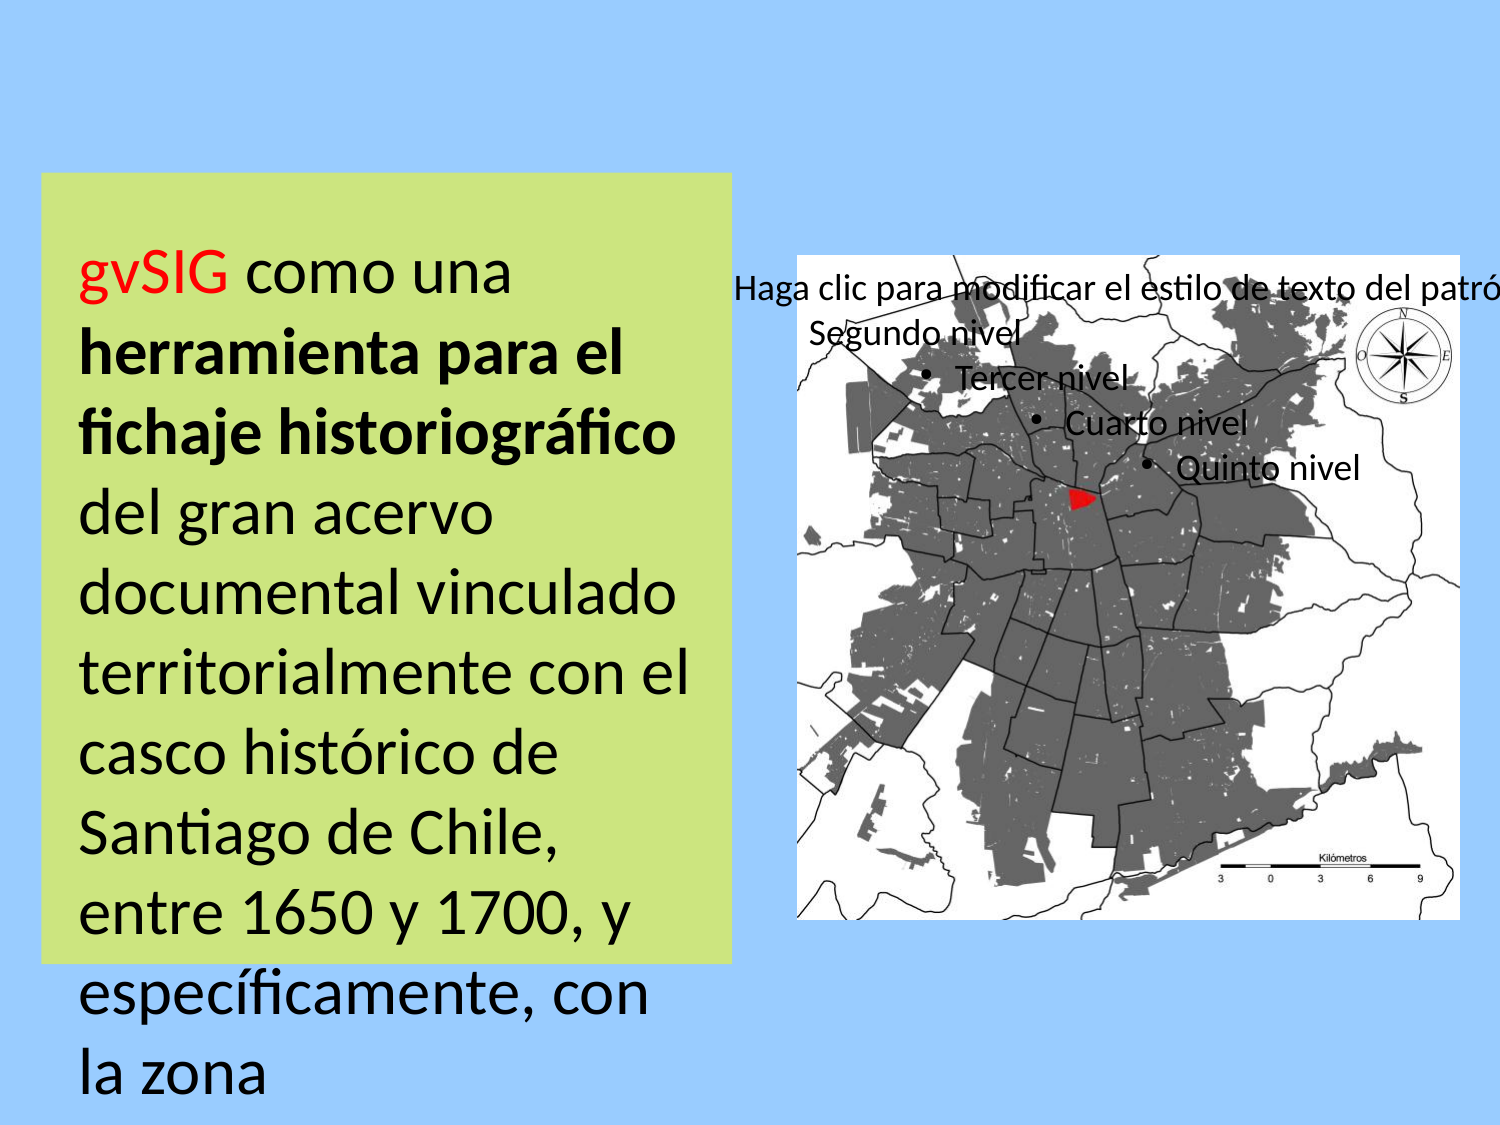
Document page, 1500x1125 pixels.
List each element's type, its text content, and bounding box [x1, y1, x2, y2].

picture [797, 255, 1460, 920]
list gvSIG como una herramienta para el fichaje historiográfico del gran acervo documental vinculado territorialmente con el casco histórico de Santiago de Chile, entre 1650 y 1700, y específicamente, con la zona correspondiente a la jurisdicción de la parroquia de El Sagrario [63, 219, 727, 1125]
text_box [41, 172, 733, 965]
